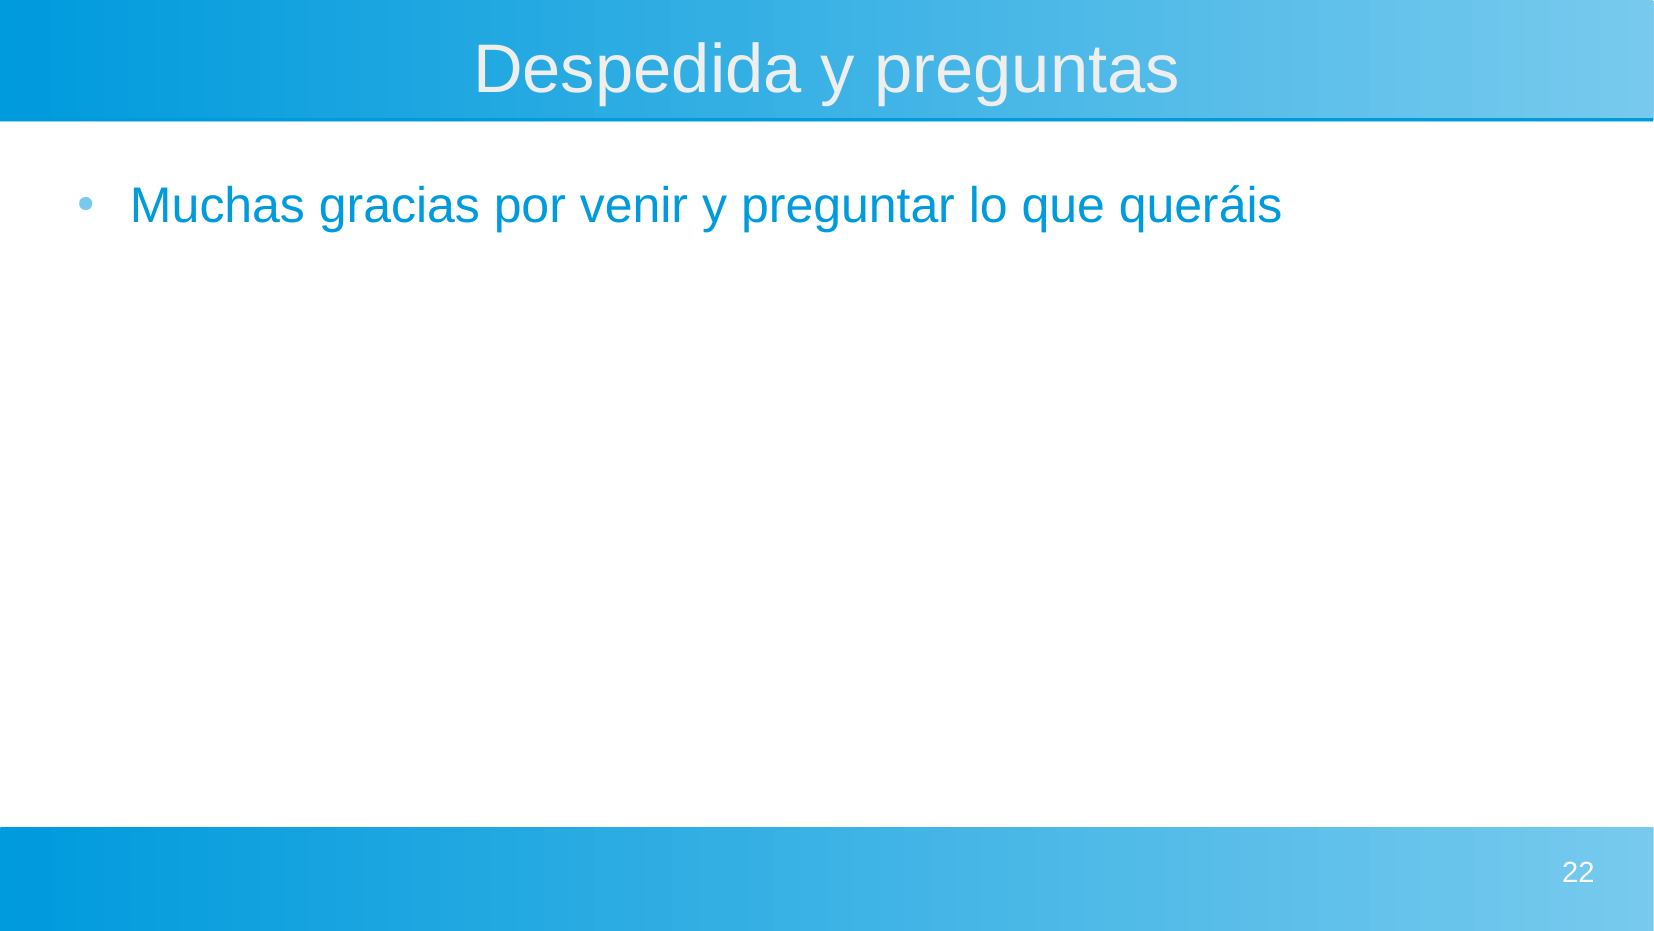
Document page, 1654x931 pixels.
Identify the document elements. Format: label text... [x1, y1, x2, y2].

list Muchas gracias por venir y preguntar lo que queráis [59, 177, 1595, 768]
title Despedida y preguntas [59, 29, 1595, 108]
